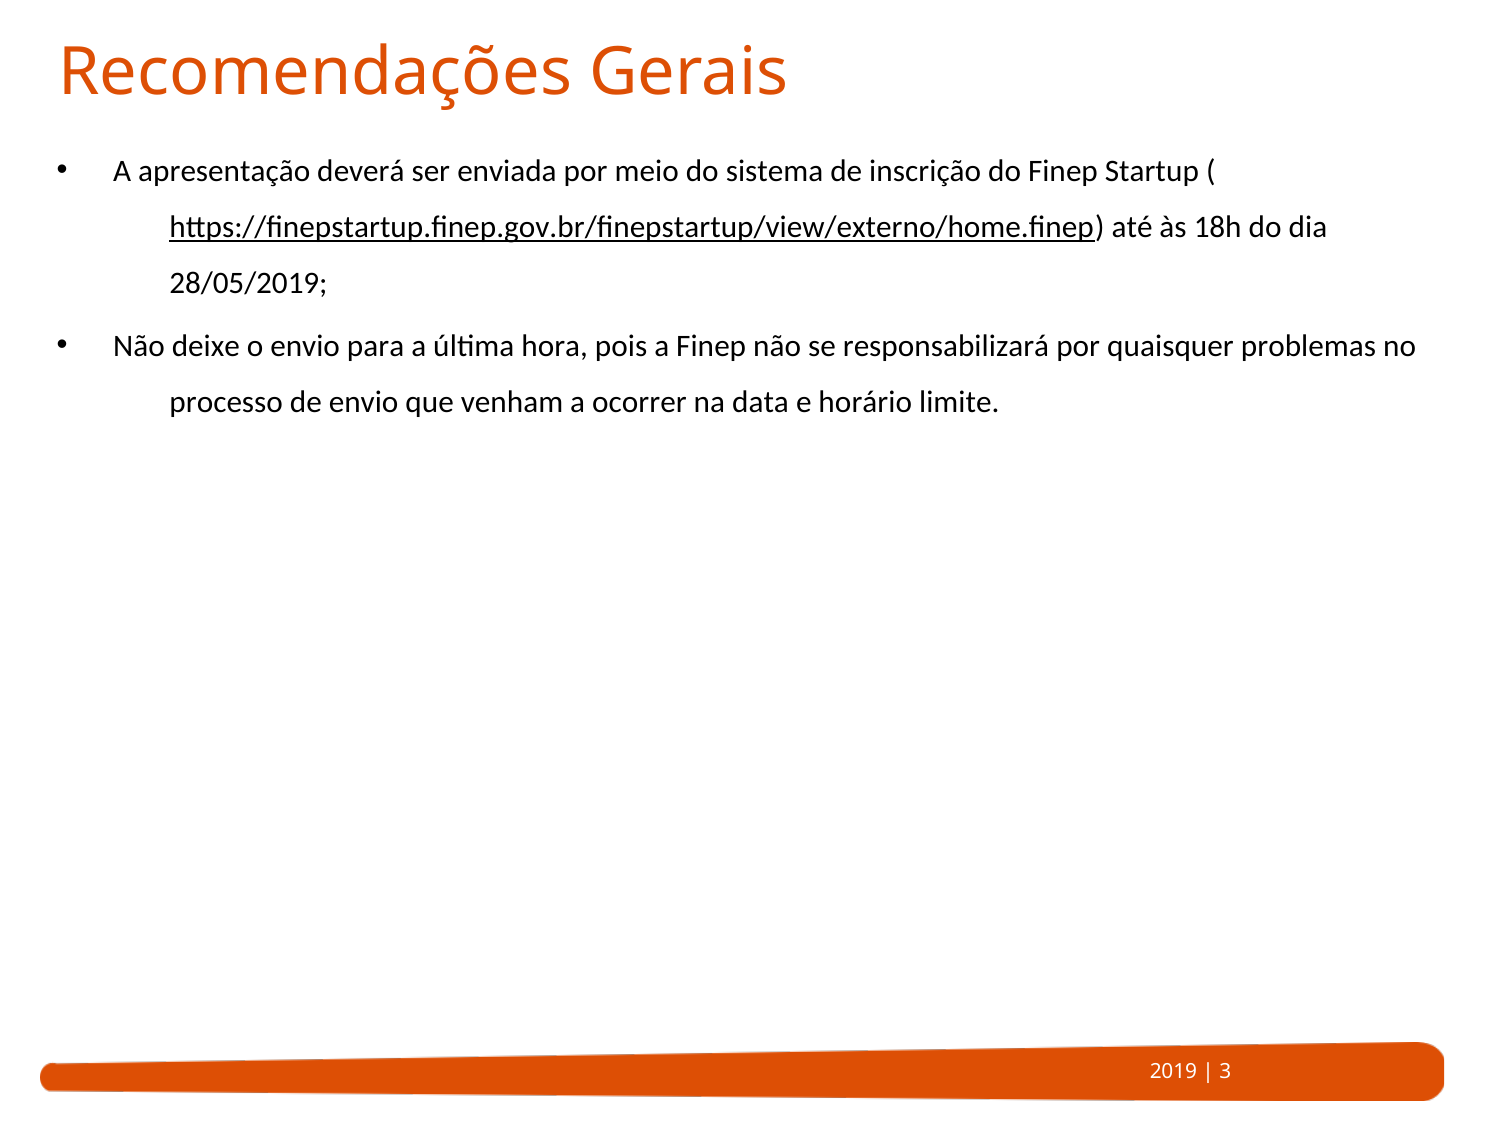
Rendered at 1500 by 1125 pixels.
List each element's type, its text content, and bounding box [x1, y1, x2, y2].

text_box Recomendações Gerais [58, 2, 1440, 124]
text_box A apresentação deverá ser enviada por meio do sistema de inscrição do Finep Startup (https://finepstartup.finep.gov.br/finepstartup/view/externo/home.finep) até às 18h do dia 28/05/2019; Não deixe o envio para a última hora, pois a Finep não se responsabilizará por quaisquer problemas no processo de envio que venham a ocorrer na data e horário limite. [42, 124, 1464, 480]
